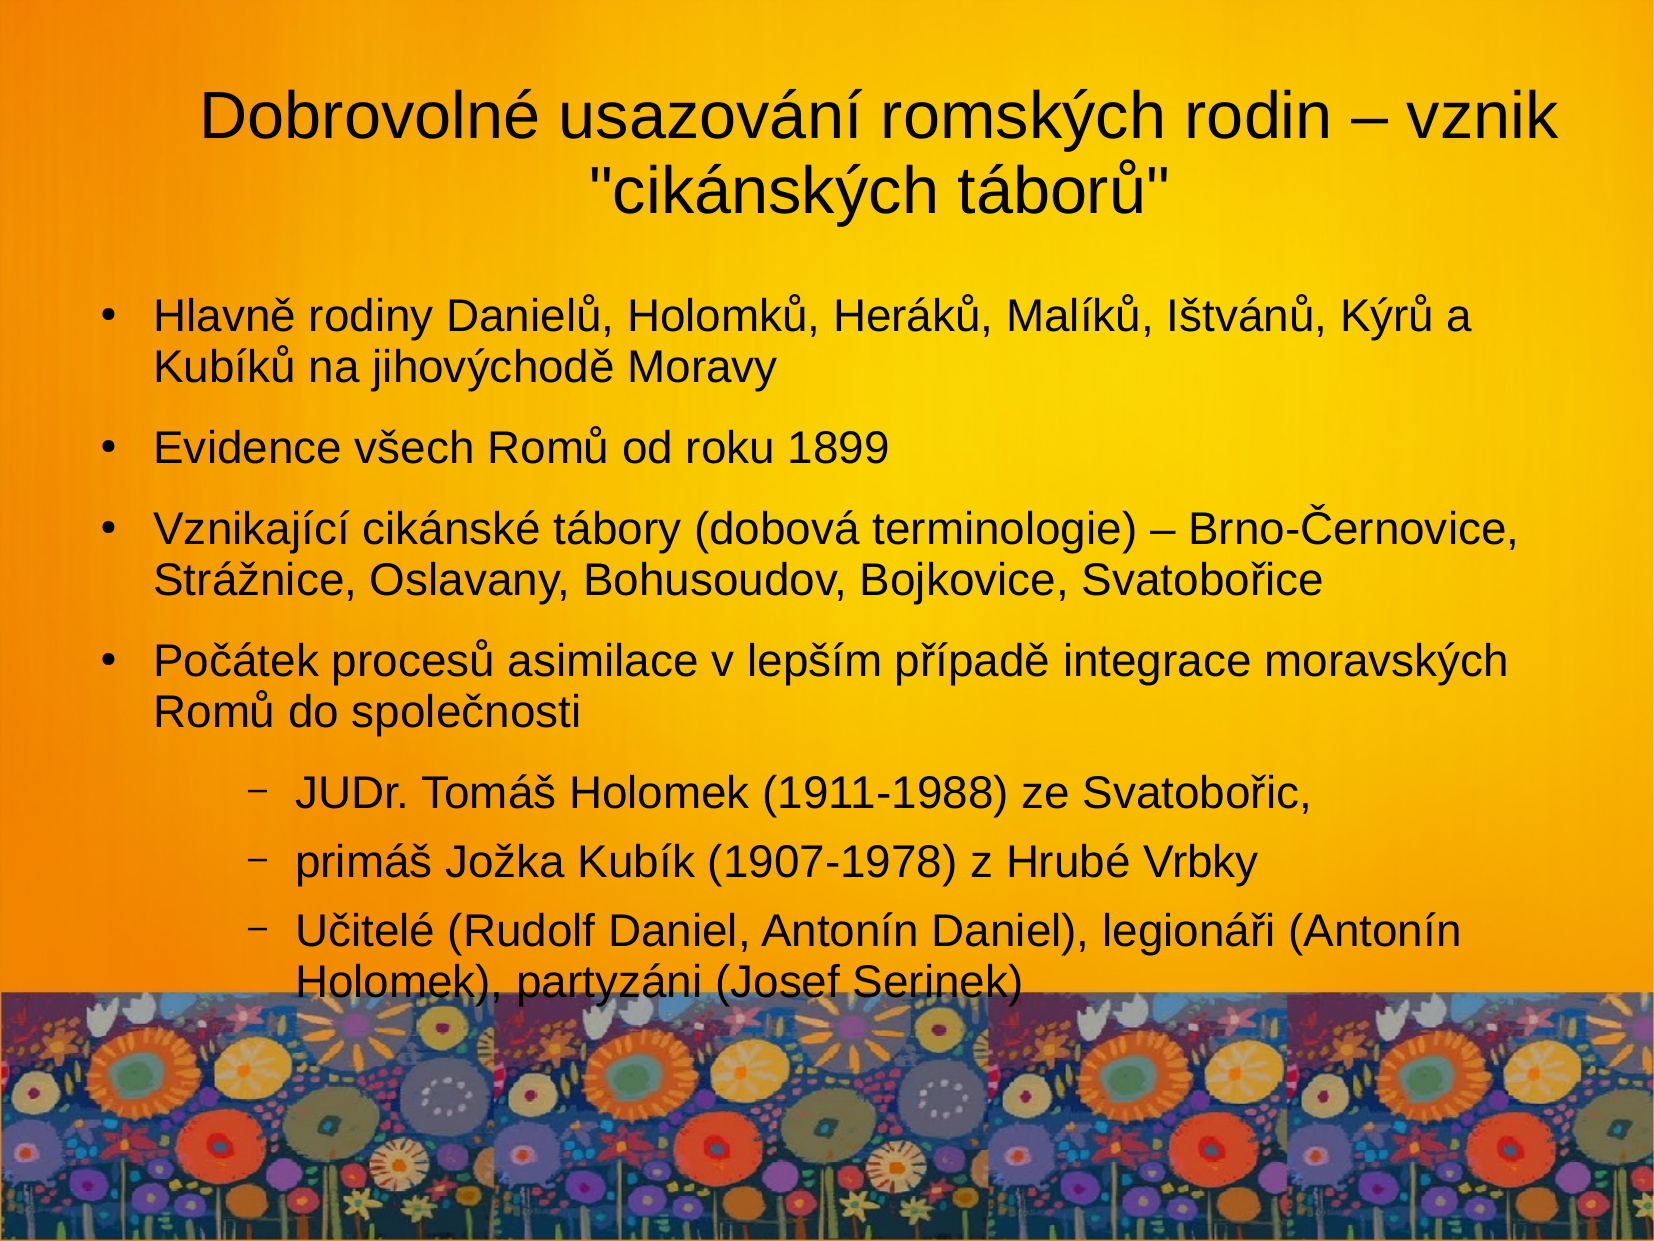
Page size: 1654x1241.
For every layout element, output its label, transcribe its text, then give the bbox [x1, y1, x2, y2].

title Dobrovolné usazování romských rodin – vznik "cikánských táborů" [82, 49, 1571, 257]
list Hlavně rodiny Danielů, Holomků, Heráků, Malíků, Ištvánů, Kýrů a Kubíků na jihovýchodě Moravy Evidence všech Romů od roku 1899 Vznikající cikánské tábory (dobová terminologie) – Brno-Černovice, Strážnice, Oslavany, Bohusoudov, Bojkovice, Svatobořice Počátek procesů asimilace v lepším případě integrace moravských Romů do společnosti JUDr. Tomáš Holomek (1911-1988) ze Svatobořic, primáš Jožka Kubík (1907-1978) z Hrubé Vrbky Učitelé (Rudolf Daniel, Antonín Daniel), legionáři (Antonín Holomek), partyzáni (Josef Serinek) [82, 290, 1571, 1109]
picture [0, 0, 1654, 1241]
